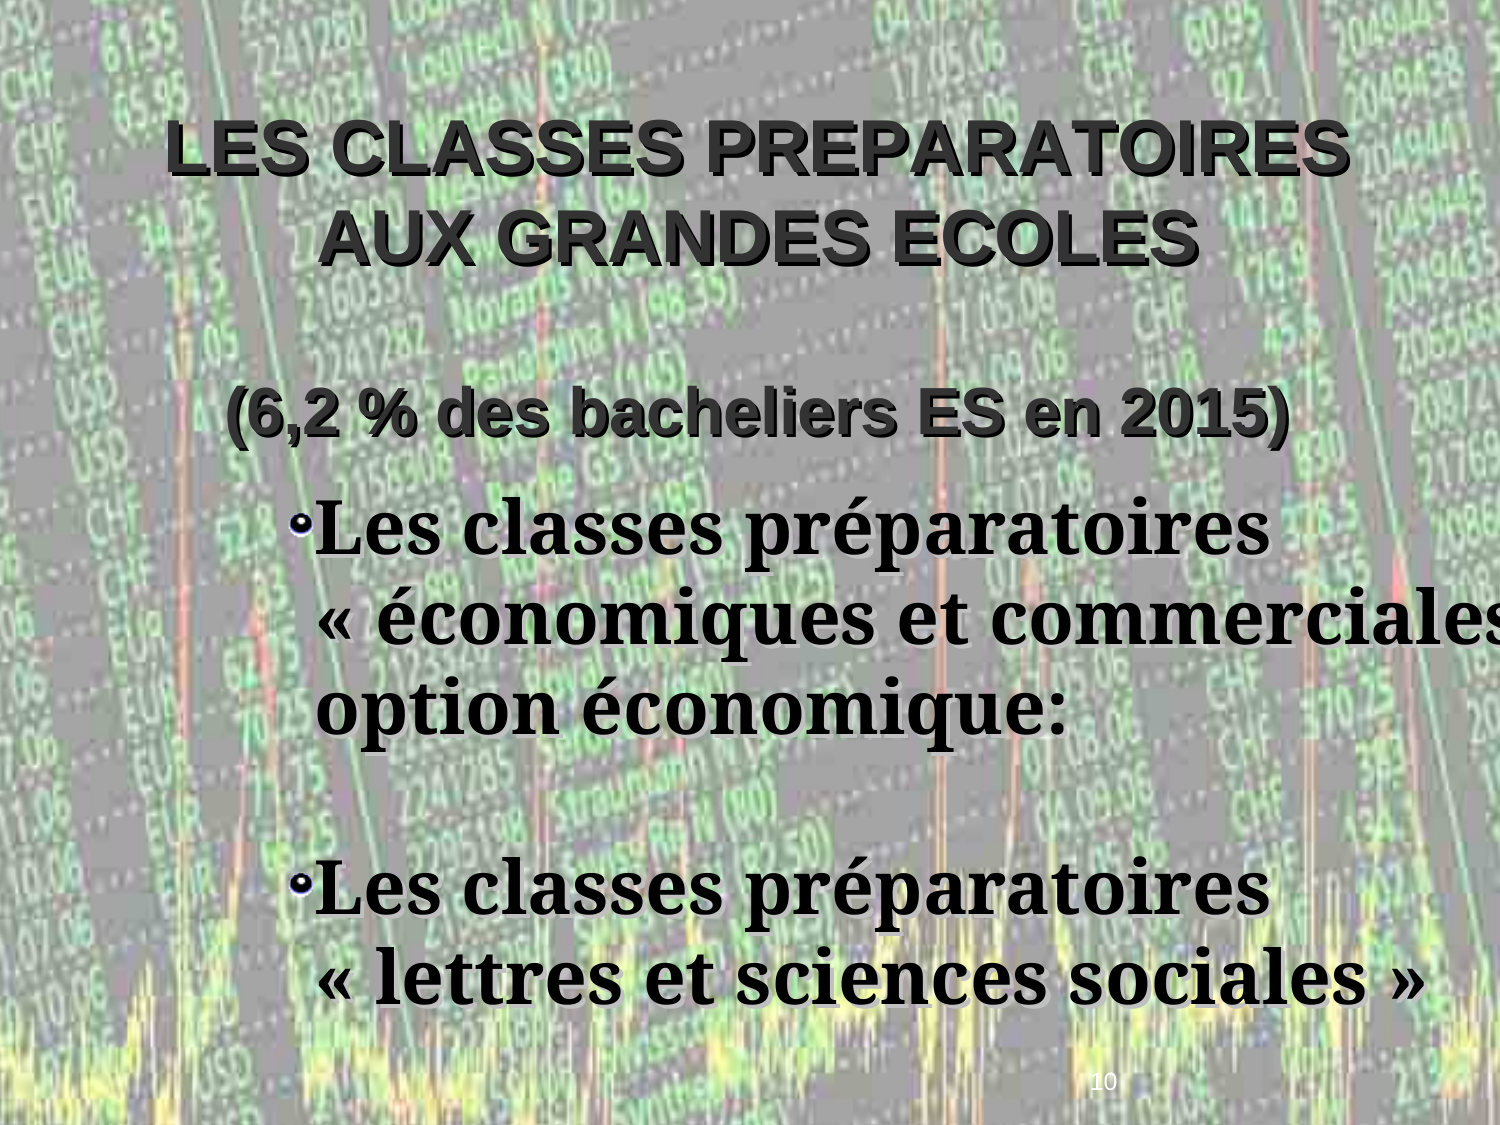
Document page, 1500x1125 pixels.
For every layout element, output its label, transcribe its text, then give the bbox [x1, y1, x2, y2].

title LES CLASSES PREPARATOIRES AUX GRANDES ECOLES (6,2 % des bacheliers ES en 2015) [82, 0, 1433, 456]
picture [0, 0, 1500, 1125]
text_box <numéro> [1074, 1028, 1426, 1104]
text_box Les classes préparatoires « économiques et commerciales » option économique: Les classes préparatoires « lettres et sciences sociales » [271, 472, 1500, 1028]
